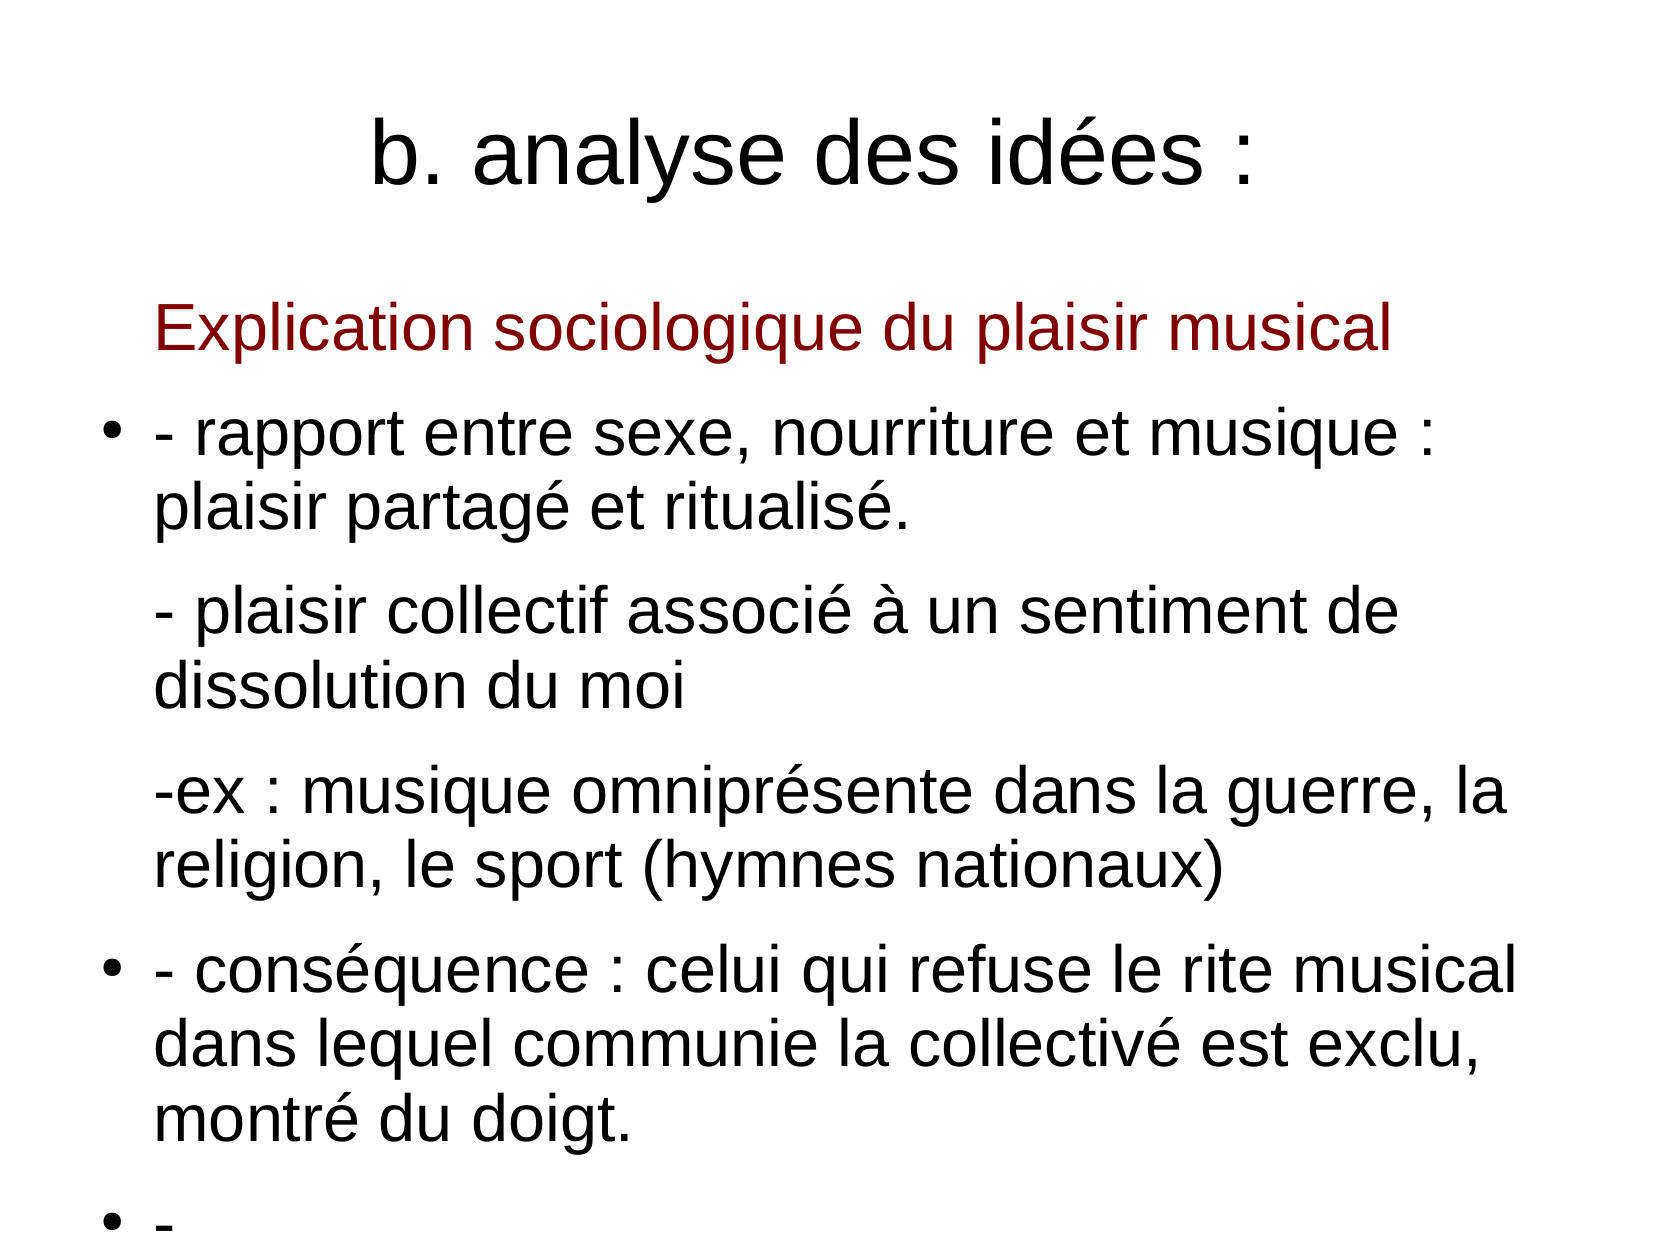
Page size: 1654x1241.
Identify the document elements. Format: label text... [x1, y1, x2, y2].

list Explication sociologique du plaisir musical - rapport entre sexe, nourriture et musique : plaisir partagé et ritualisé. - plaisir collectif associé à un sentiment de dissolution du moi -ex : musique omniprésente dans la guerre, la religion, le sport (hymnes nationaux) - conséquence : celui qui refuse le rite musical dans lequel communie la collectivé est exclu, montré du doigt. - [82, 290, 1571, 1241]
title b. analyse des idées : [82, 49, 1571, 257]
